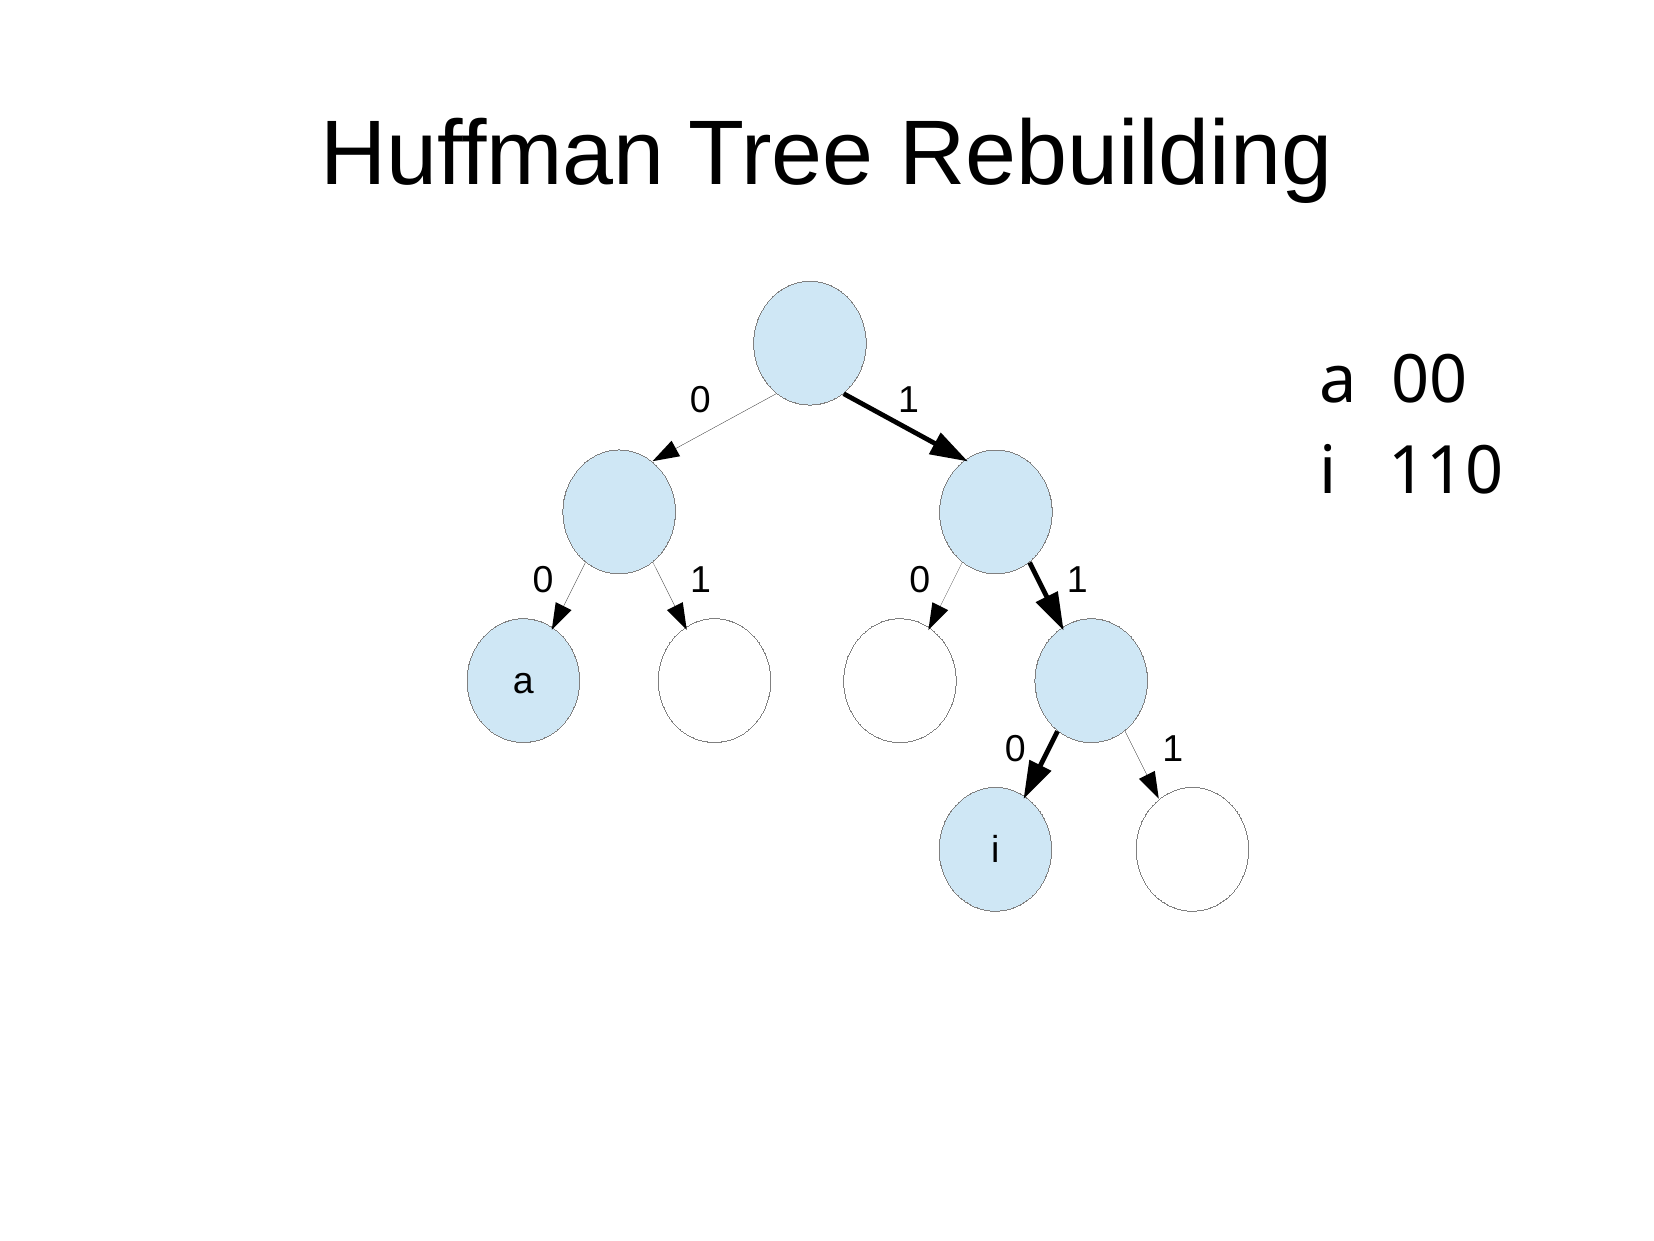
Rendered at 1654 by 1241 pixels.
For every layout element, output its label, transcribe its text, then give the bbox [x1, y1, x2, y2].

text_box [753, 281, 867, 406]
title Huffman Tree Rebuilding [82, 49, 1571, 257]
text_box 1 [883, 371, 934, 429]
text_box 0 [675, 371, 726, 429]
text_box [1034, 618, 1148, 743]
text_box 0 [990, 719, 1041, 777]
text_box [939, 450, 1053, 574]
text_box 1 [675, 551, 726, 609]
text_box 0 [894, 551, 946, 609]
text_box a [467, 618, 580, 743]
text_box [562, 449, 676, 574]
text_box a 00 i 110 [1305, 324, 1544, 497]
text_box 1 [1147, 719, 1198, 777]
text_box 1 [1052, 551, 1103, 609]
text_box i [939, 787, 1052, 912]
text_box 0 [517, 551, 569, 609]
